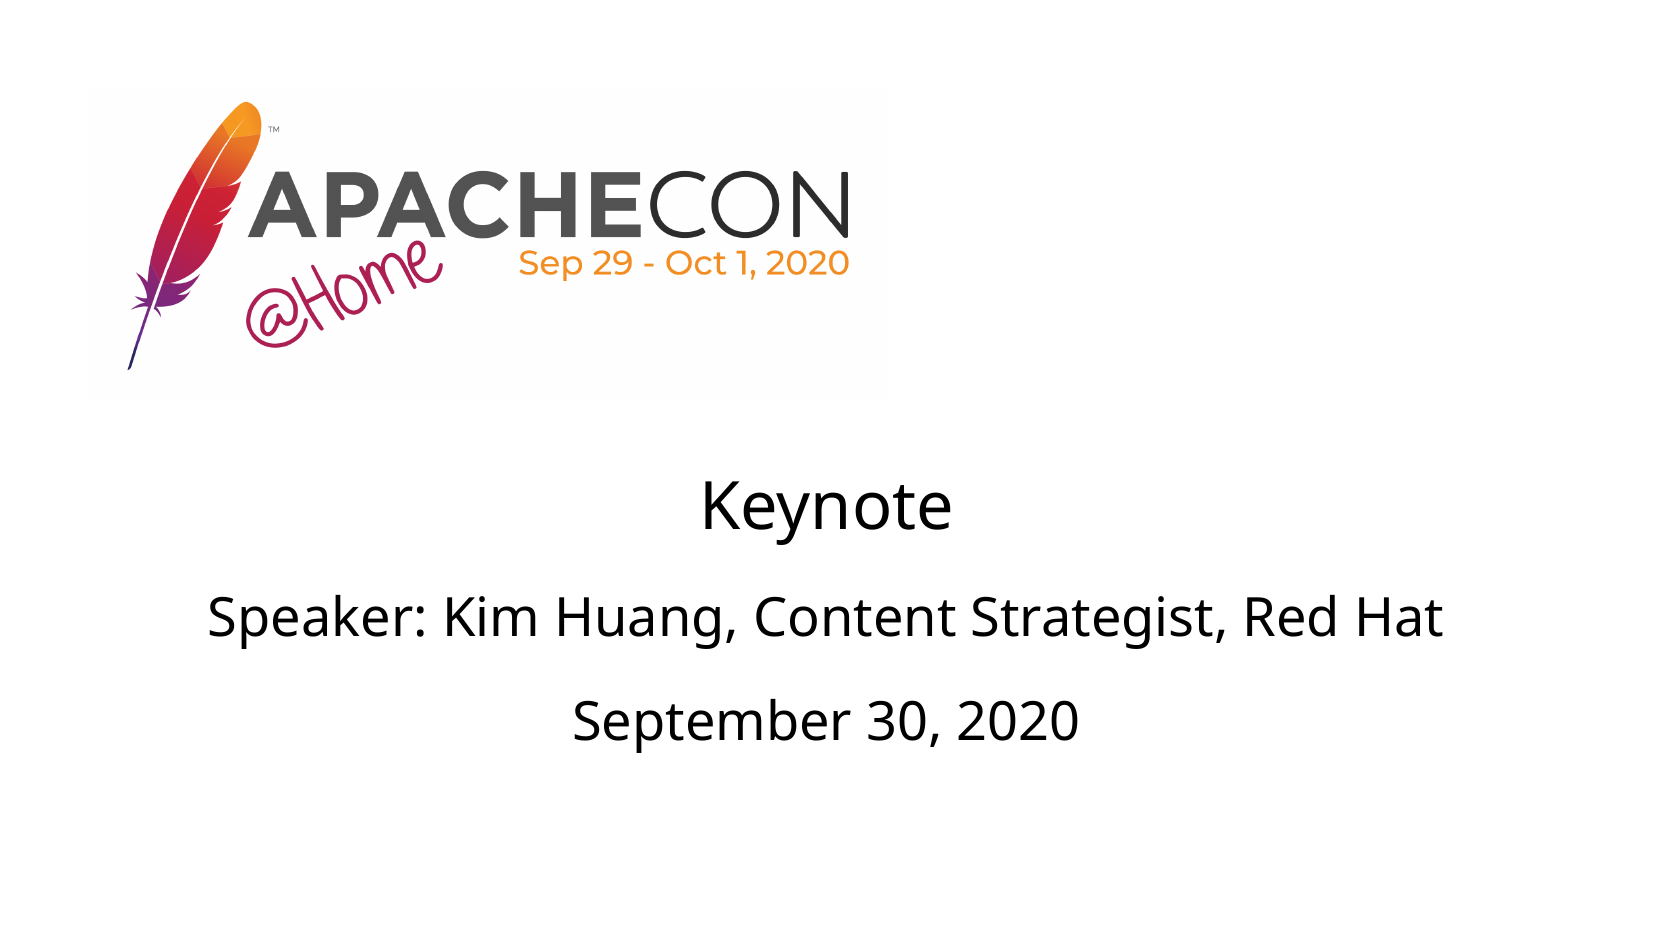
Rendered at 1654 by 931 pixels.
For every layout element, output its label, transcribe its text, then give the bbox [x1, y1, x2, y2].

picture [82, 85, 888, 406]
list Keynote Speaker: Kim Huang, Content Strategist, Red Hat September 30, 2020 [82, 217, 1571, 758]
